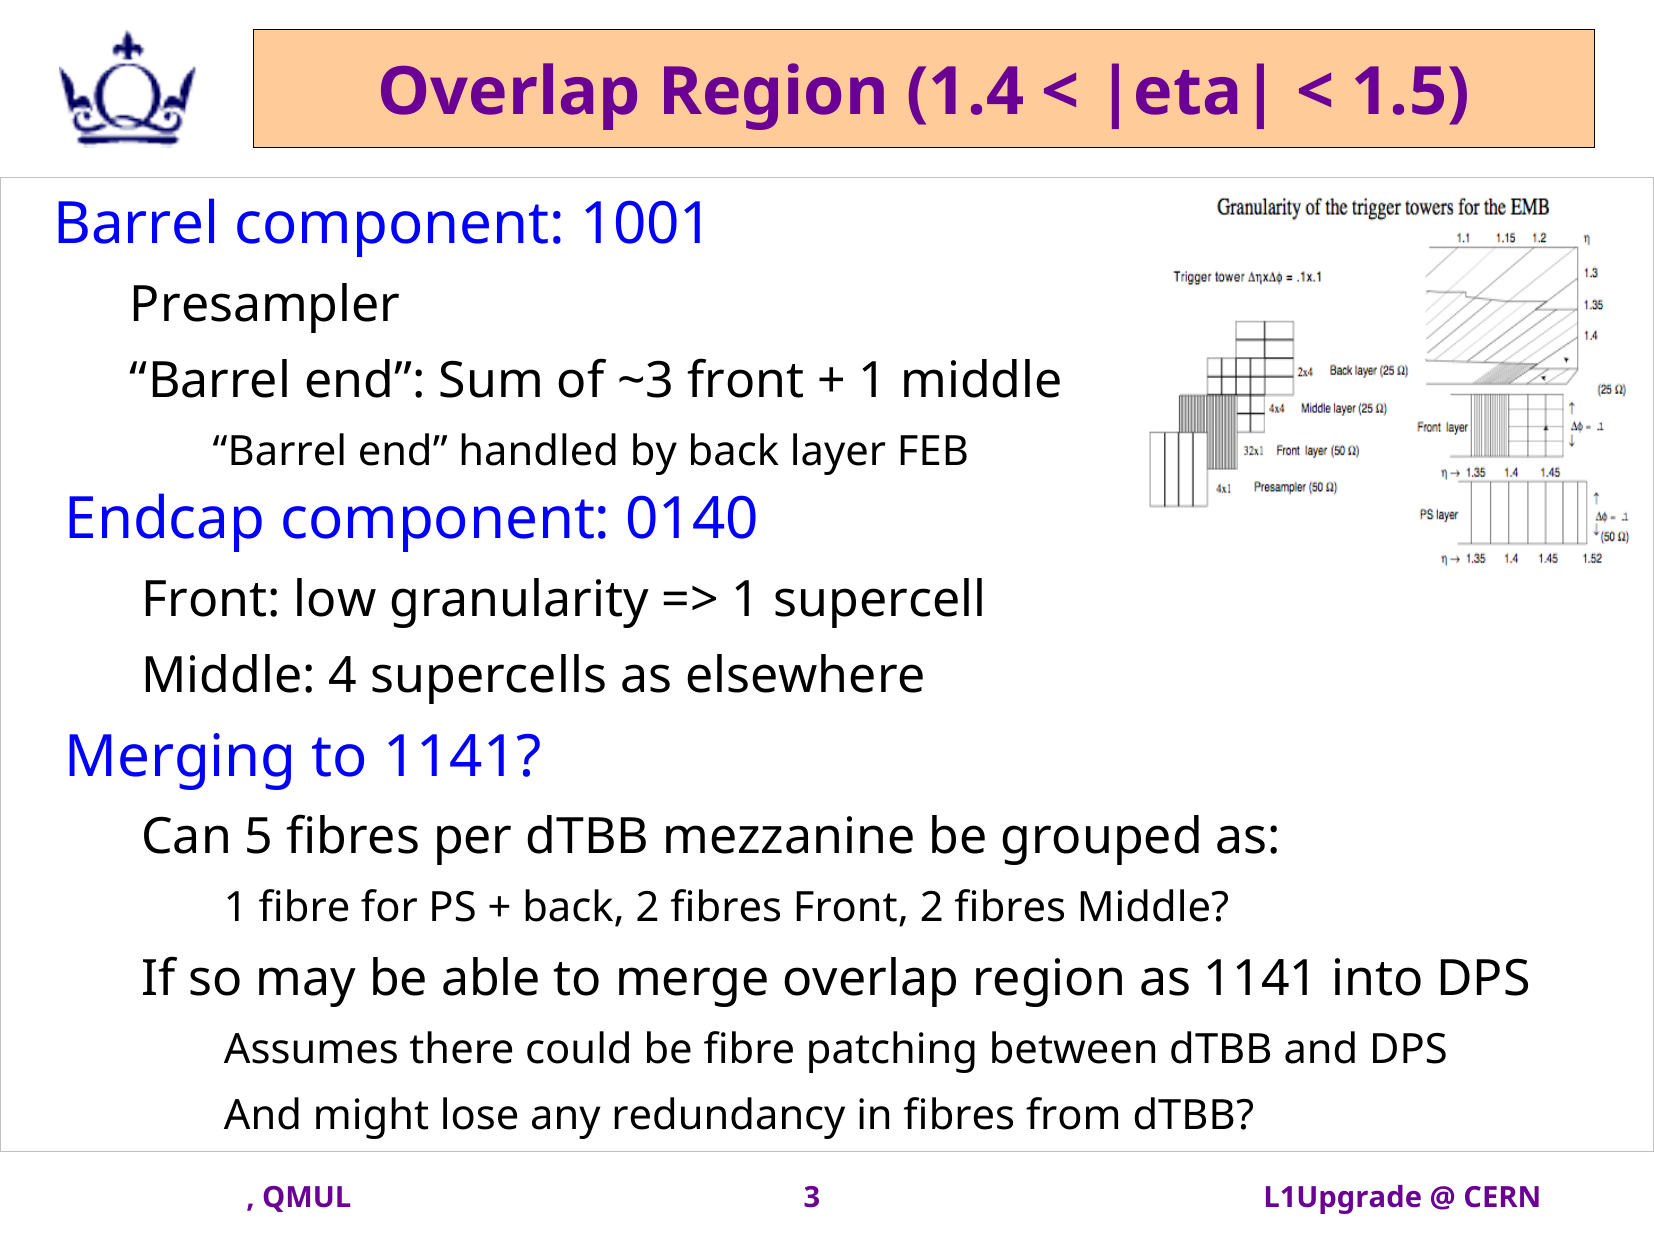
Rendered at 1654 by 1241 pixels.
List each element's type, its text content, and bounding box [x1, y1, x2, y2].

list Barrel component: 1001 Presampler “Barrel end”: Sum of ~3 front + 1 middle “Barrel end” handled by back layer FEB [35, 186, 1124, 489]
title Overlap Region (1.4 < |eta| < 1.5) [253, 29, 1595, 148]
picture [59, 29, 200, 148]
picture [1136, 190, 1636, 582]
list Endcap component: 0140 Front: low granularity => 1 supercell Middle: 4 supercells as elsewhere Merging to 1141? Can 5 fibres per dTBB mezzanine be grouped as: 1 fibre for PS + back, 2 fibres Front, 2 fibres Middle? If so may be able to merge overlap region as 1141 into DPS Assumes there could be fibre patching between dTBB and DPS And might lose any redundancy in fibres from dTBB? [46, 481, 1612, 1172]
